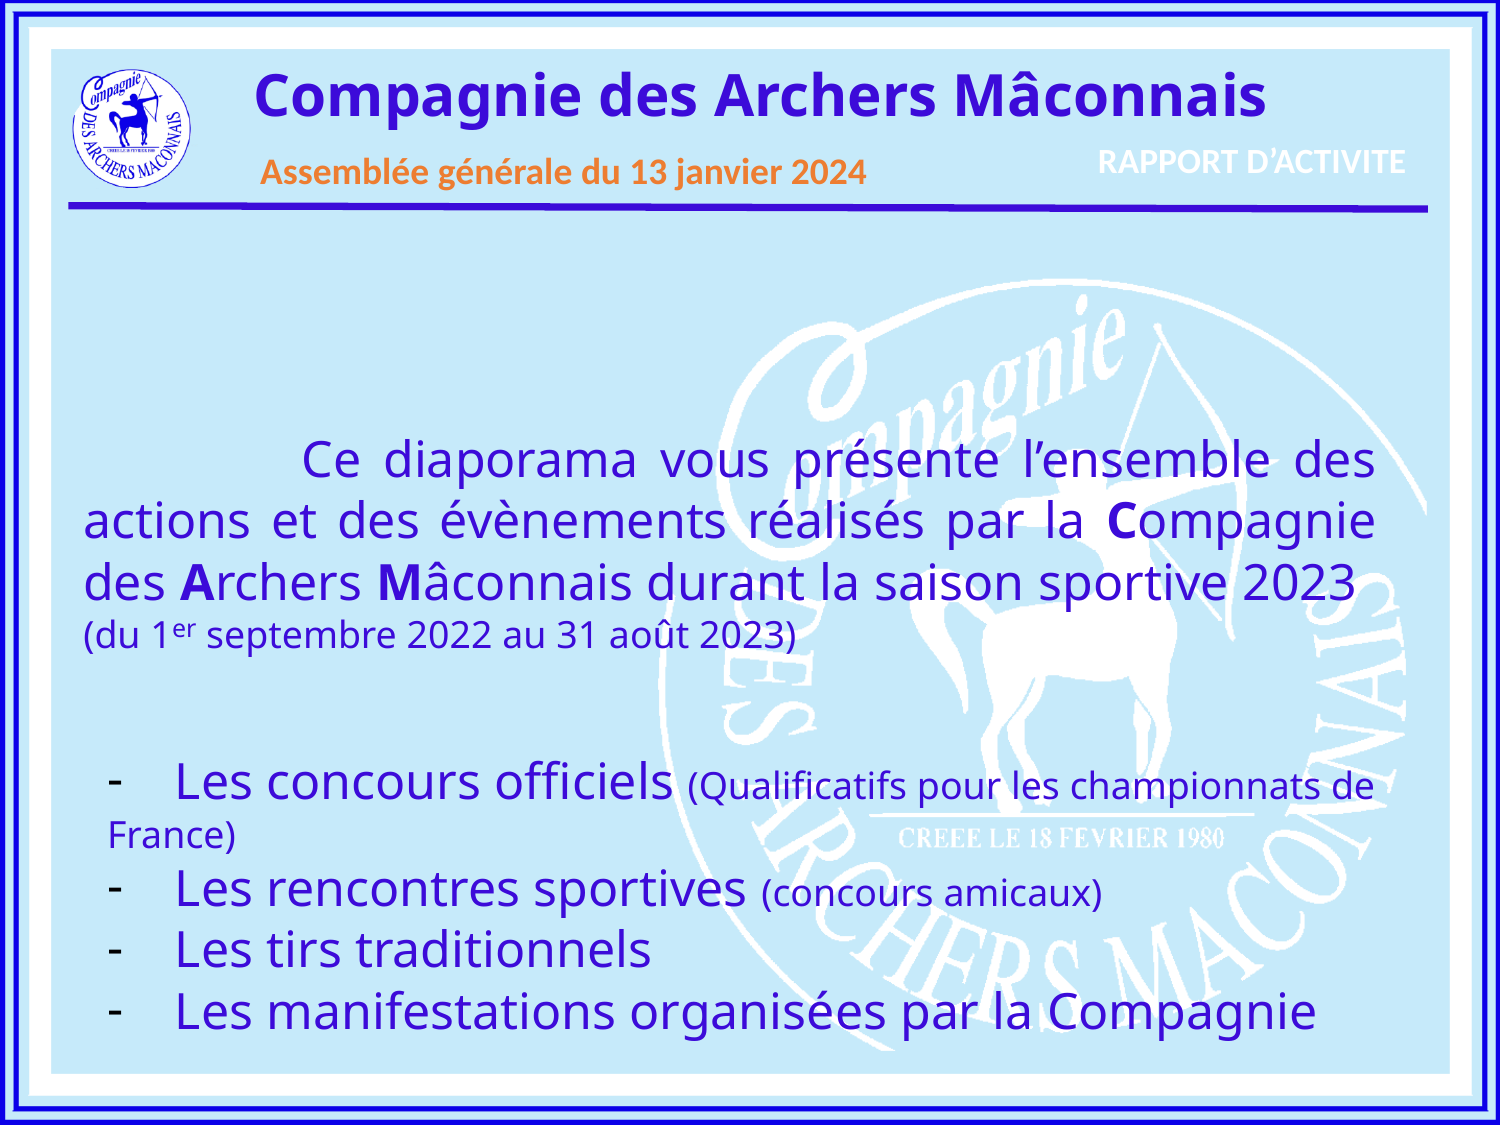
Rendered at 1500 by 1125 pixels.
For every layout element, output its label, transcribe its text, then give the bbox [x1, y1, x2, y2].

subtitle Assemblée générale du 13 janvier 2024 [211, 144, 969, 202]
text_box Ce diaporama vous présente l’ensemble des actions et des évènements réalisés par la Compagnie des Archers Mâconnais durant la saison sportive 2023 (du 1er septembre 2022 au 31 août 2023) Les concours officiels (Qualificatifs pour les championnats de France) Les rencontres sportives (concours amicaux) Les tirs traditionnels Les manifestations organisées par la Compagnie [68, 218, 1428, 1060]
text_box RAPPORT D’ACTIVITE [1074, 143, 1441, 194]
title Compagnie des Archers Mâconnais [238, 57, 1307, 137]
picture [68, 63, 198, 197]
